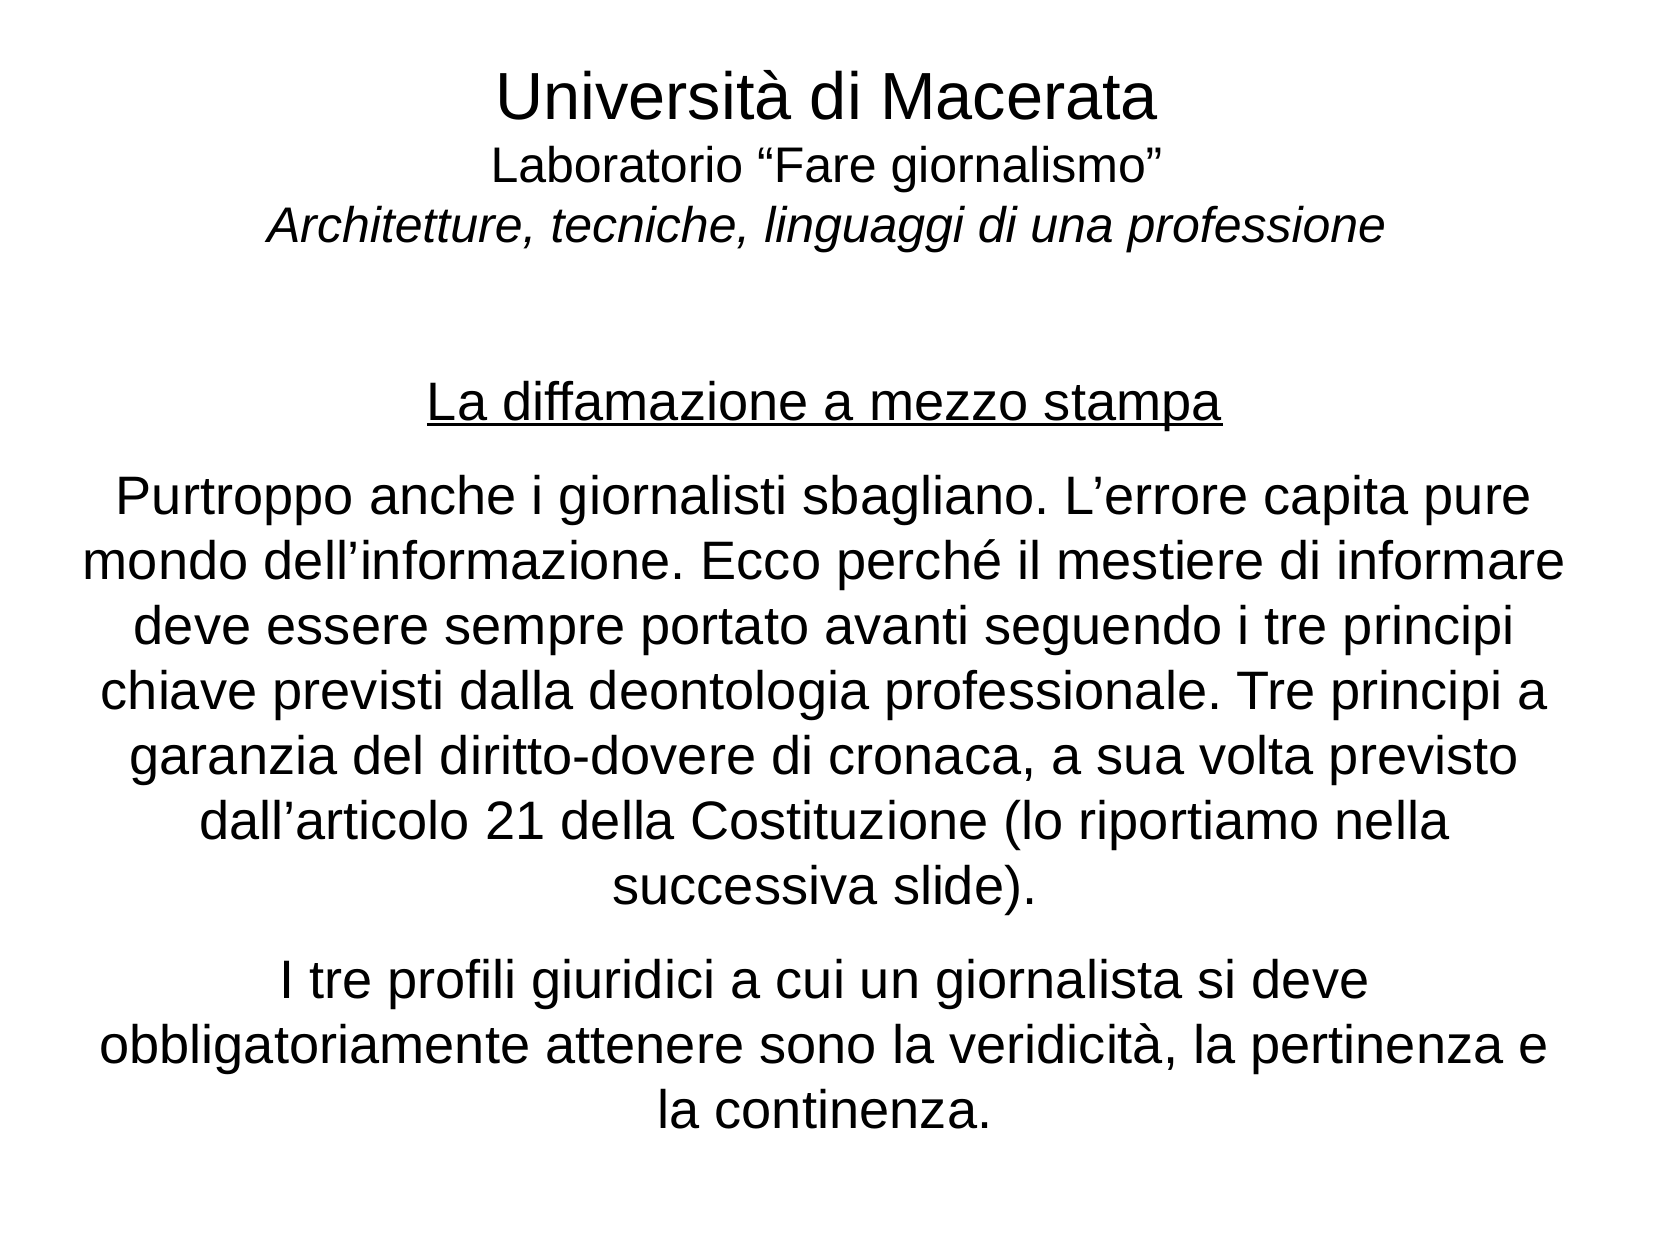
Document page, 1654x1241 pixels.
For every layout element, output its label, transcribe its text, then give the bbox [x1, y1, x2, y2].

title Università di Macerata Laboratorio “Fare giornalismo” Architetture, tecniche, linguaggi di una professione [82, 49, 1571, 257]
subtitle La diffamazione a mezzo stampa Purtroppo anche i giornalisti sbagliano. L’errore capita pure mondo dell’informazione. Ecco perché il mestiere di informare deve essere sempre portato avanti seguendo i tre principi chiave previsti dalla deontologia professionale. Tre principi a garanzia del diritto-dovere di cronaca, a sua volta previsto dall’articolo 21 della Costituzione (lo riportiamo nella successiva slide). I tre profili giuridici a cui un giornalista si deve obbligatoriamente attenere sono la veridicità, la pertinenza e la continenza. [82, 291, 1571, 1235]
